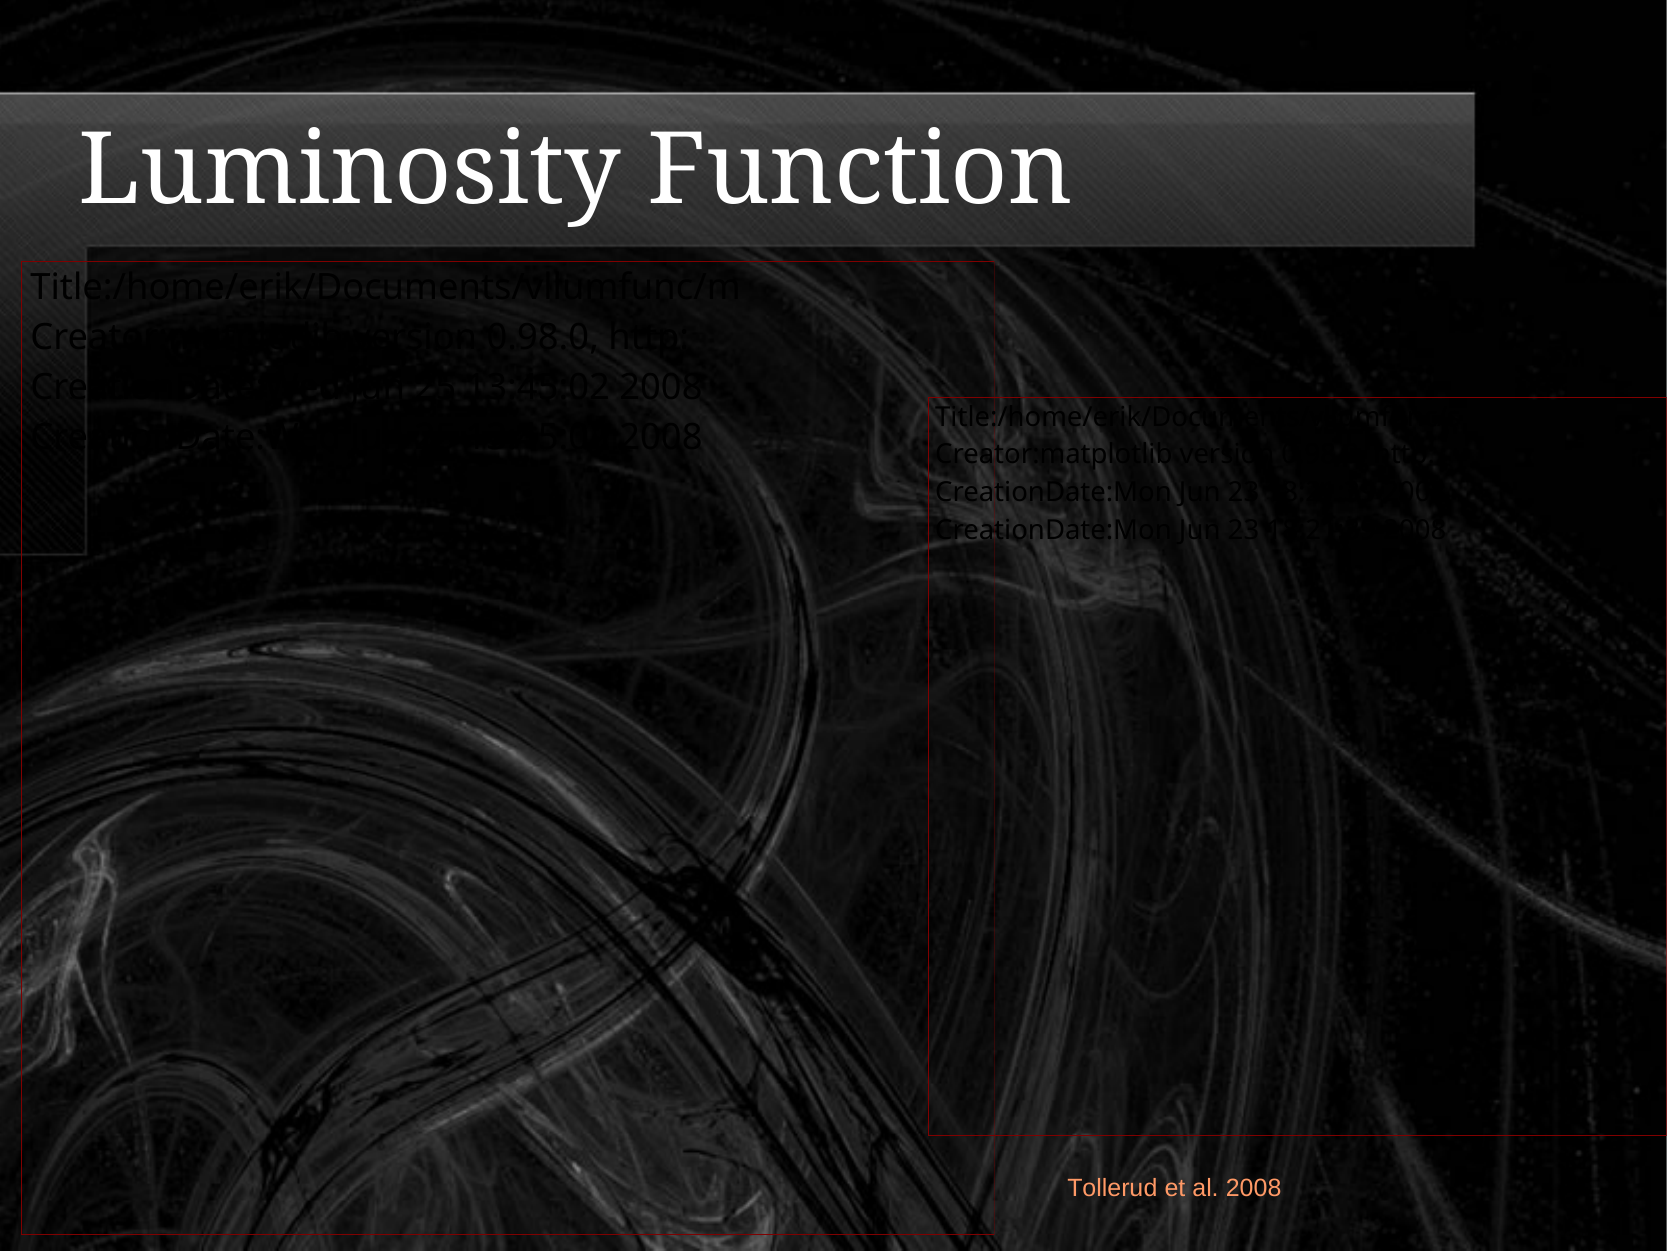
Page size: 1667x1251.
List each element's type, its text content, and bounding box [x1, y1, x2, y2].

text_box Tollerud et al. 2008 [1006, 1137, 1343, 1239]
title Luminosity Function [78, 99, 1665, 250]
picture [0, 0, 1667, 1251]
